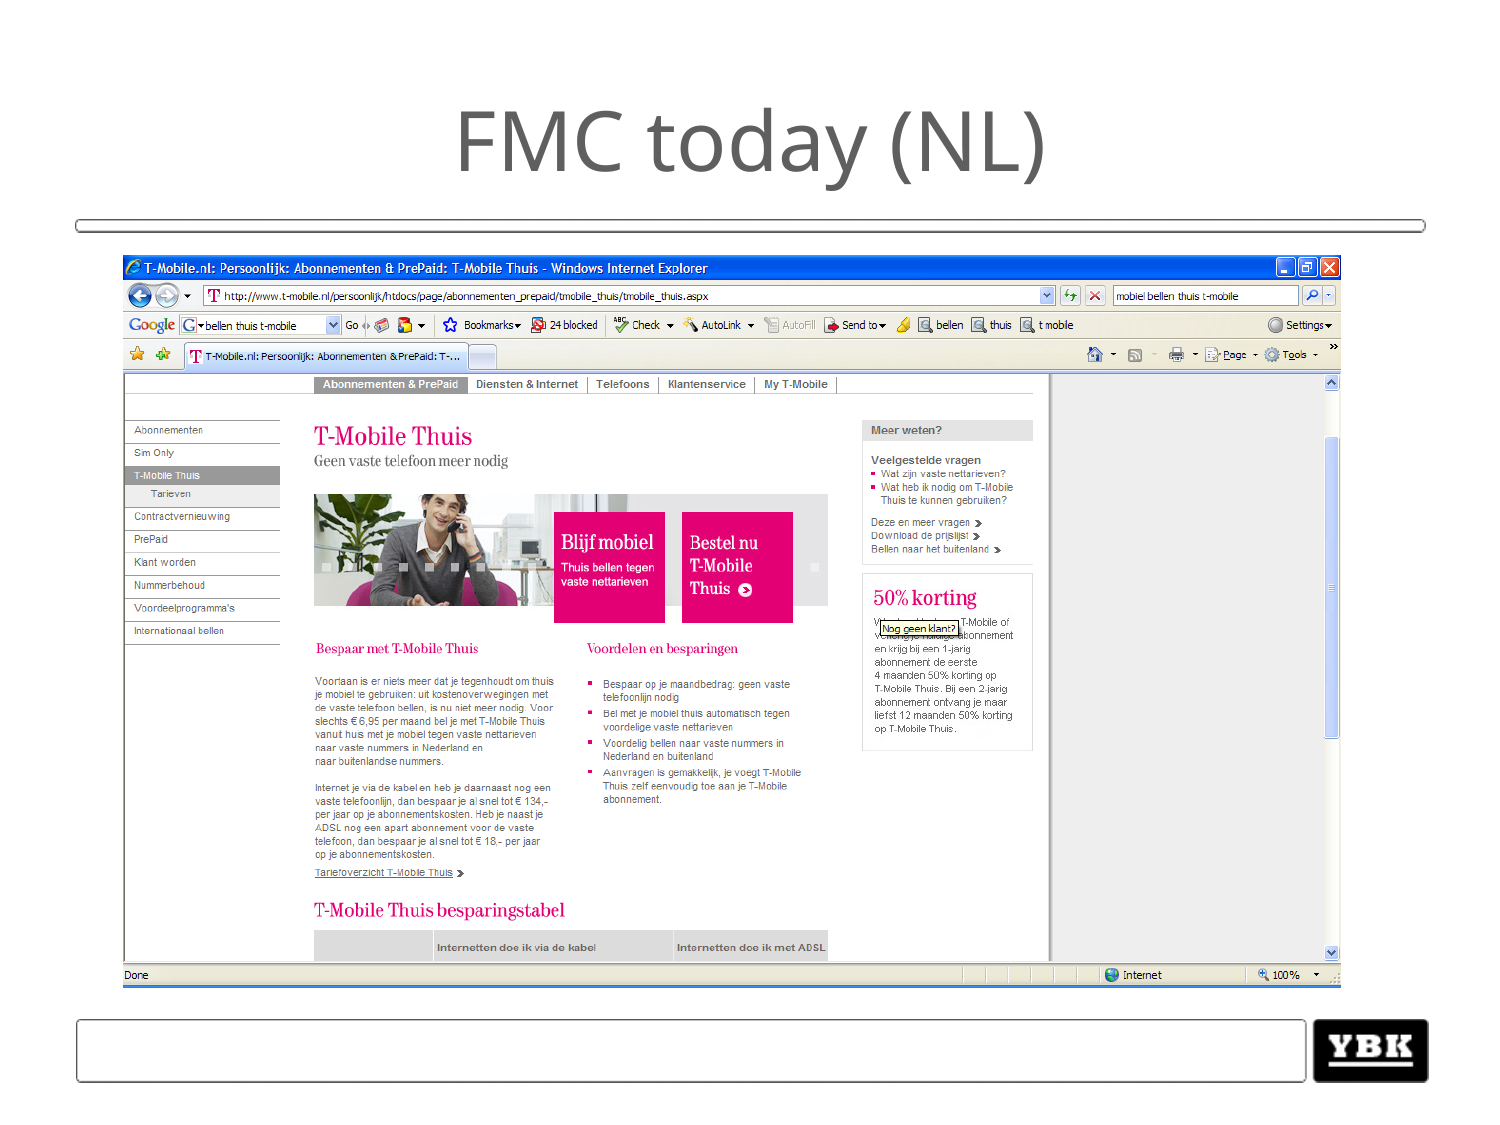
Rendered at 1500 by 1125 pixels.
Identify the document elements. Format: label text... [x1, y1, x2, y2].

picture [123, 255, 1341, 988]
picture [76, 1019, 1429, 1083]
title FMC today (NL) [75, 45, 1426, 233]
